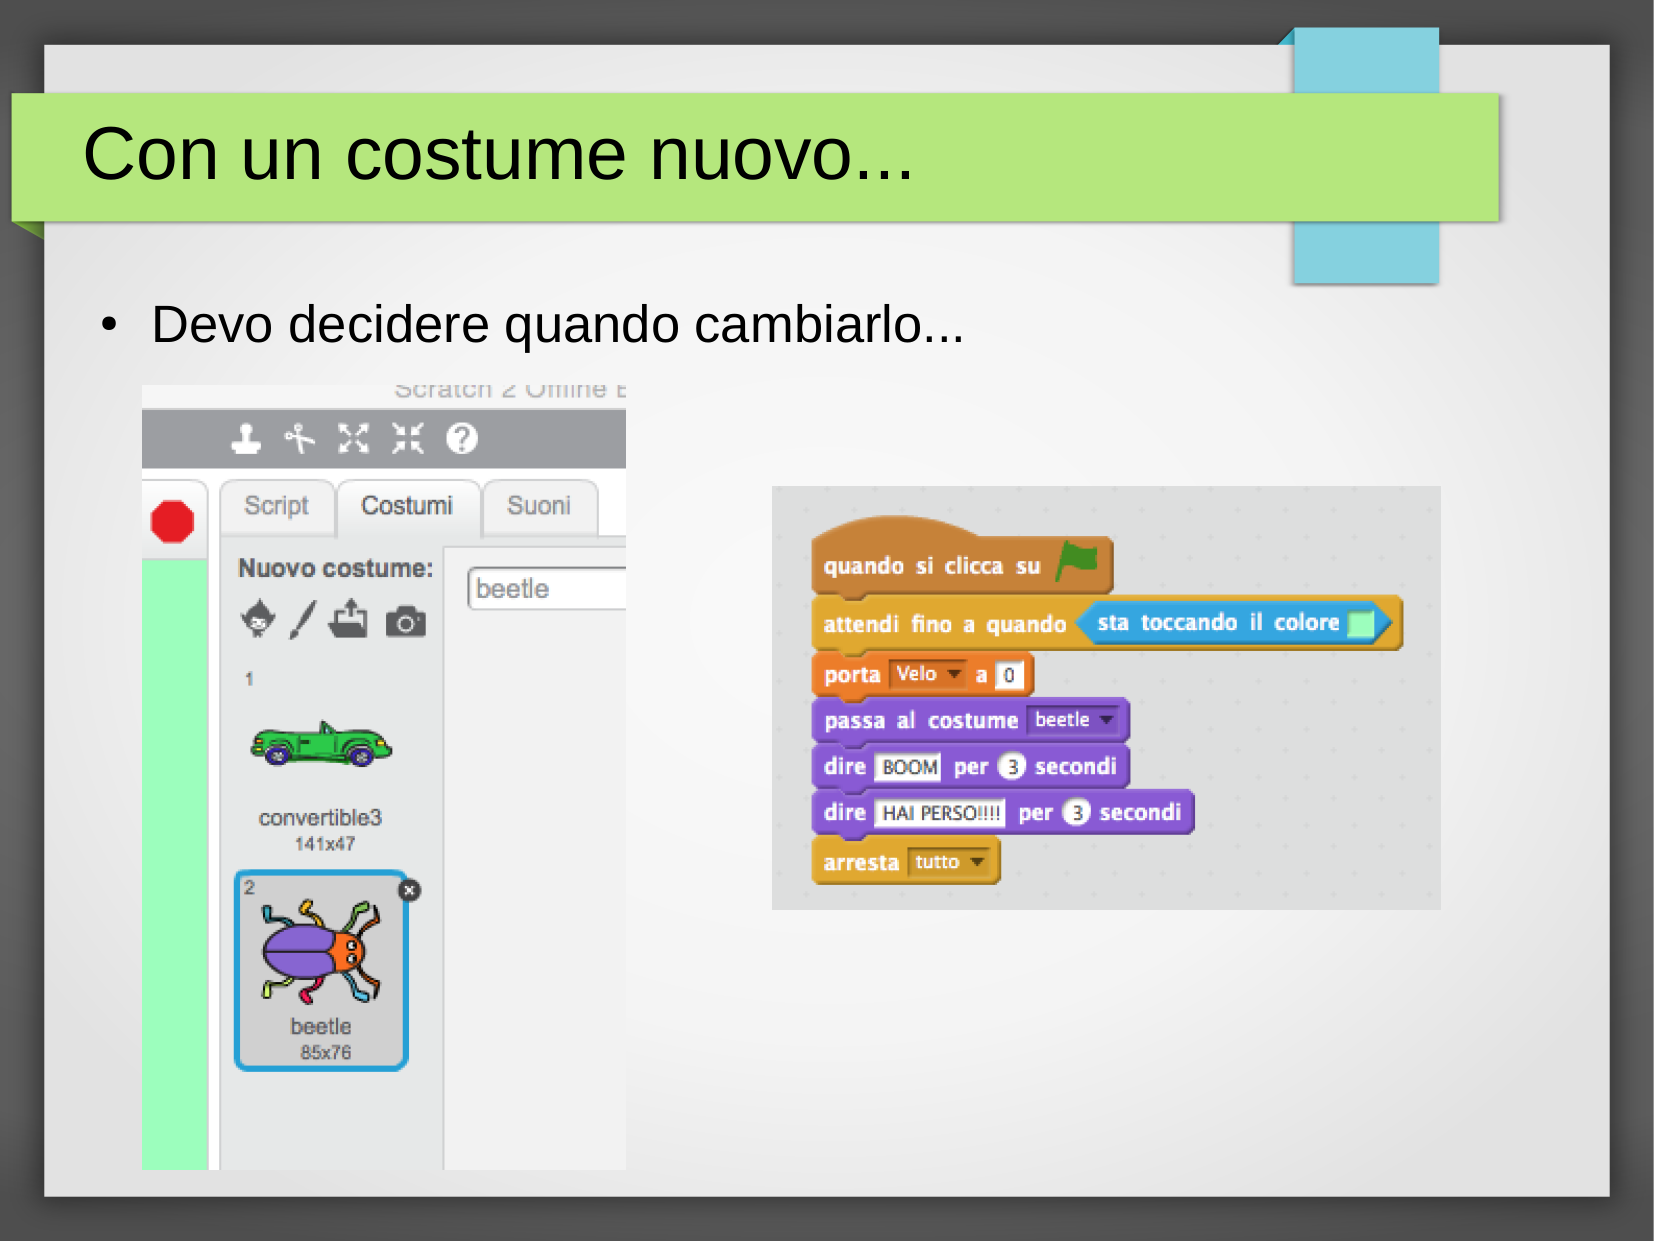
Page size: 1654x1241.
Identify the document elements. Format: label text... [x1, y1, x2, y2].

list Devo decidere quando cambiarlo... [82, 295, 1571, 355]
title Con un costume nuovo... [82, 94, 1264, 213]
picture [0, 0, 1654, 1241]
